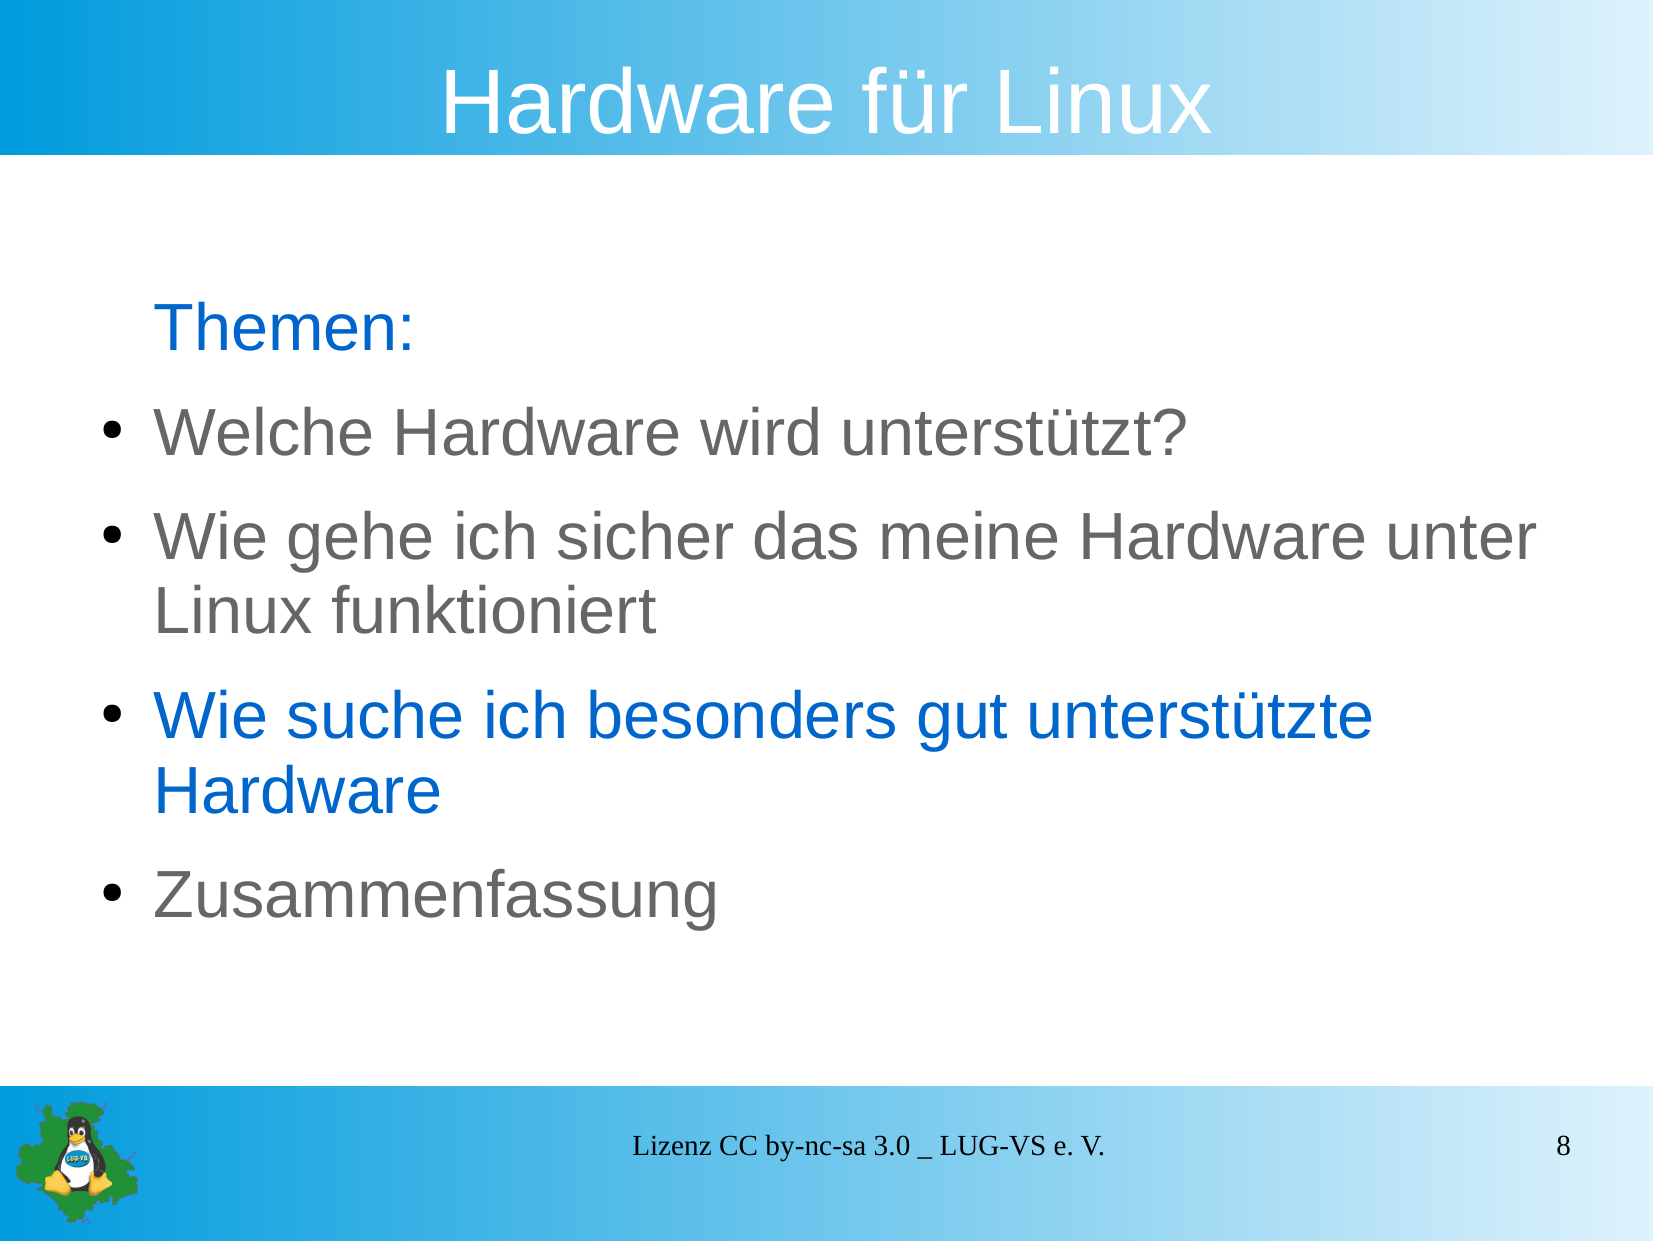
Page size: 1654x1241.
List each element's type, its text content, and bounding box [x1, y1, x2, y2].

list Themen: Welche Hardware wird unterstützt? Wie gehe ich sicher das meine Hardware unter Linux funktioniert Wie suche ich besonders gut unterstützte Hardware Zusammenfassung [82, 290, 1571, 1010]
picture [16, 1086, 142, 1241]
title Hardware für Linux [82, 49, 1571, 155]
